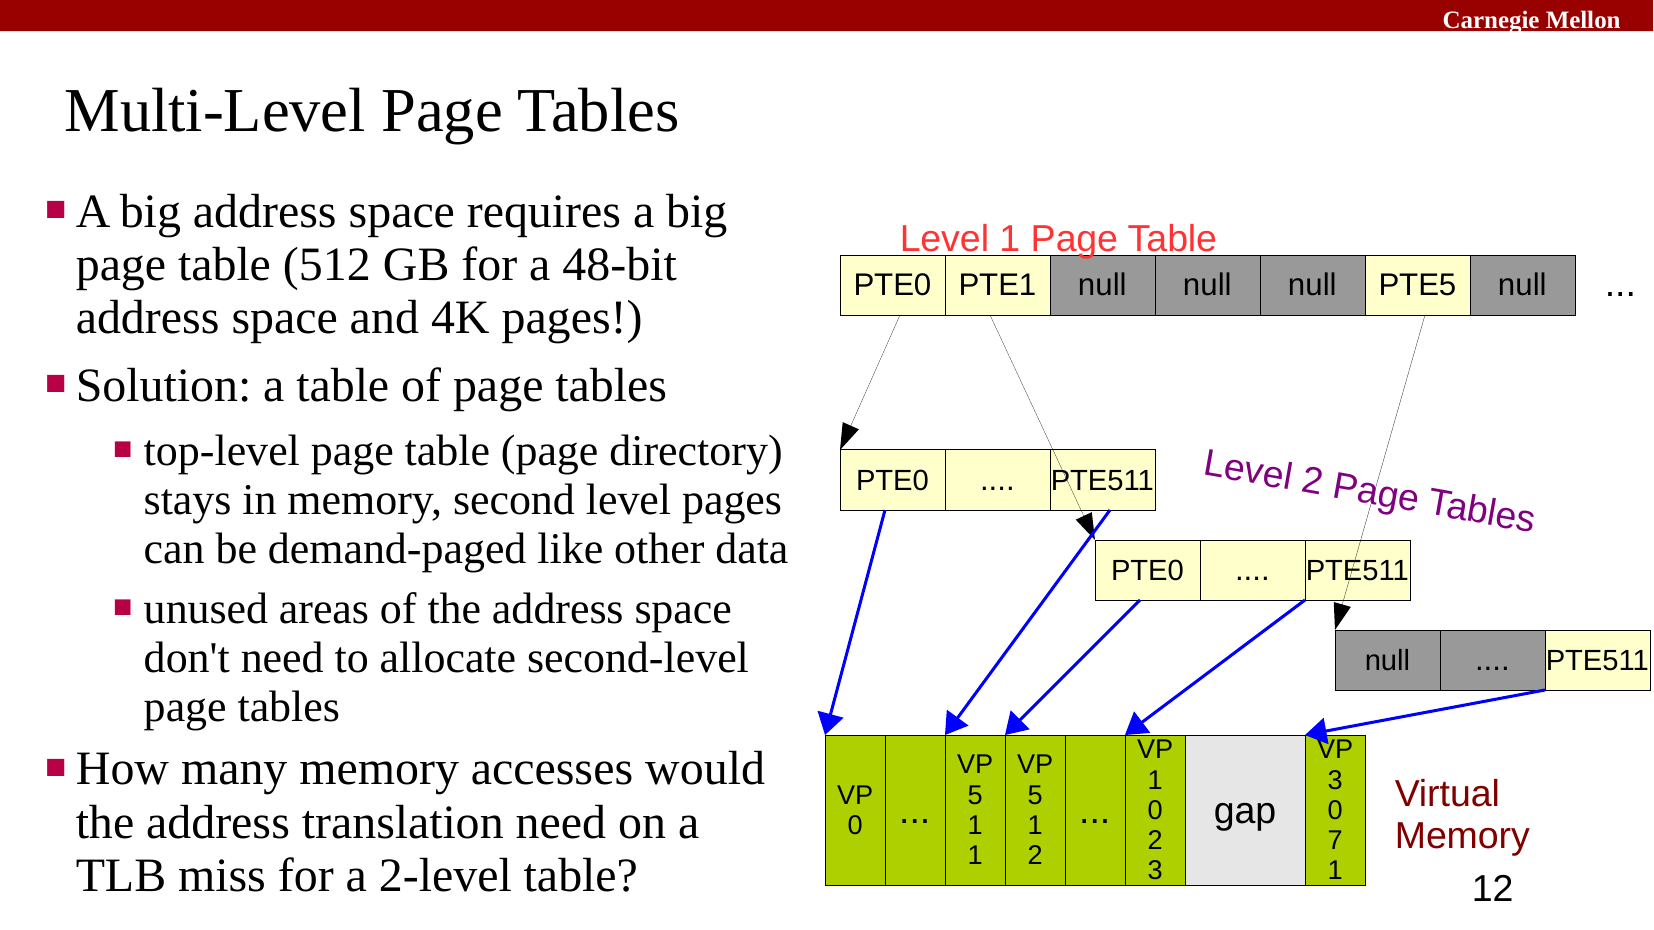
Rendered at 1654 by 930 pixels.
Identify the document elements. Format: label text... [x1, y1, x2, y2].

text_box VP 0 [825, 735, 885, 886]
text_box Virtual Memory [1380, 765, 1606, 864]
text_box null [1260, 255, 1365, 316]
text_box null [1470, 255, 1576, 316]
text_box null [1335, 630, 1440, 691]
text_box Level 1 Page Table [885, 209, 1261, 267]
list A big address space requires a big page table (512 GB for a 48-bit address space and 4K pages!) Solution: a table of page tables top-level page table (page directory) stays in memory, second level pages can be demand-paged like other data unused areas of the address space don't need to allocate second-level page tables How many memory accesses would the address translation need on a TLB miss for a 2-level table? [30, 184, 796, 916]
text_box .... [1440, 630, 1545, 691]
text_box ... [885, 735, 945, 886]
text_box PTE511 [1050, 449, 1080, 511]
text_box ... [1065, 735, 1125, 886]
text_box PTE0 [840, 449, 945, 511]
text_box null [1155, 267, 1260, 316]
text_box PTE511 [1054, 449, 1156, 511]
text_box gap [1185, 735, 1305, 886]
text_box PTE1 [945, 267, 1050, 316]
text_box ... [1590, 255, 1653, 312]
title Multi-Level Page Tables [64, 58, 1576, 163]
text_box PTE0 [840, 255, 945, 316]
text_box VP 3 0 7 1 [1305, 735, 1366, 886]
text_box VP 1 0 2 3 [1125, 735, 1185, 886]
text_box VP 5 1 2 [1005, 735, 1065, 886]
text_box PTE511 [1344, 540, 1411, 601]
text_box PTE0 [1095, 540, 1200, 601]
text_box .... [945, 449, 1050, 511]
text_box Level 2 Page Tables [1184, 431, 1653, 568]
text_box null [1050, 267, 1155, 316]
text_box .... [1200, 540, 1305, 601]
text_box PTE5 [1365, 255, 1470, 316]
text_box PTE511 [1545, 630, 1651, 691]
text_box VP 5 1 1 [945, 735, 1005, 886]
text_box PTE511 [1305, 540, 1360, 601]
